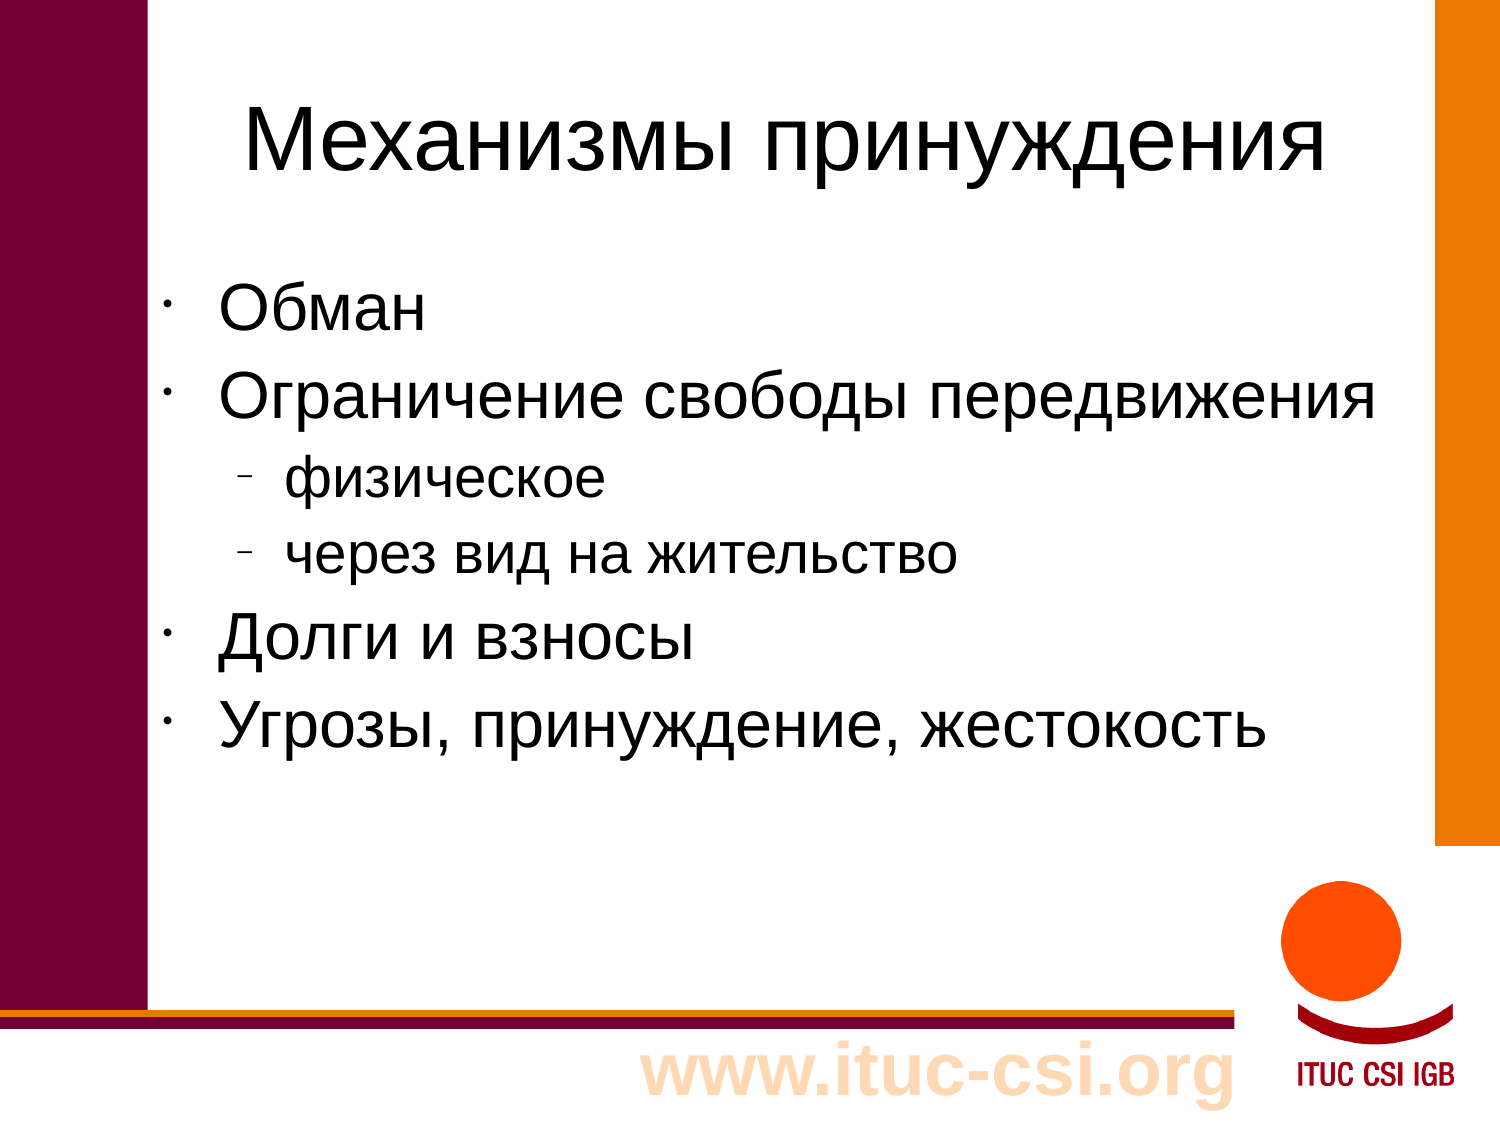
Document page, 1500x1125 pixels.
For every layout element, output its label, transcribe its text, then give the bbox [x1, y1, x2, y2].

picture [1281, 881, 1454, 1086]
list Обман Ограничение свободы передвижения физическое через вид на жительство Долги и взносы Угрозы, принуждение, жестокость [147, 262, 1425, 811]
title Механизмы принуждения [147, 45, 1425, 233]
